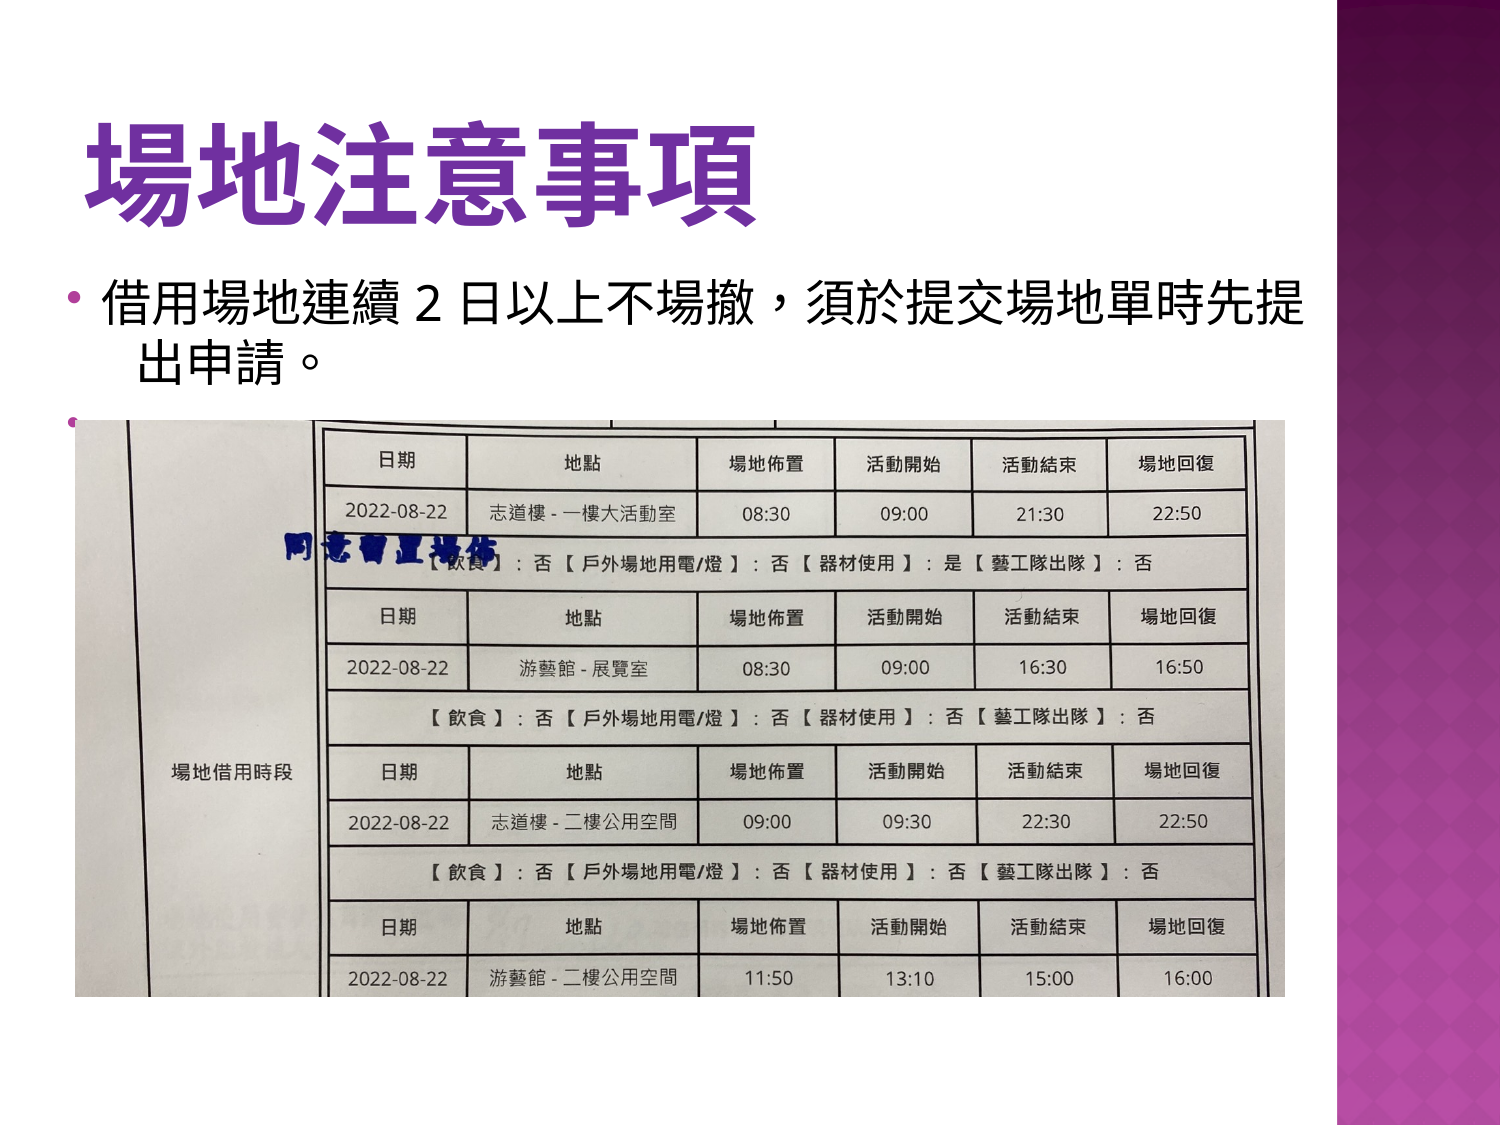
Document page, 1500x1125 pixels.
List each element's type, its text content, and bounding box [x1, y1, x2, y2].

picture [75, 420, 1285, 997]
list 借用場地連續2日以上不場撤，須於提交場地單時先提出申請。 [53, 264, 1365, 1060]
title 場地注意事項 [75, 52, 1263, 241]
